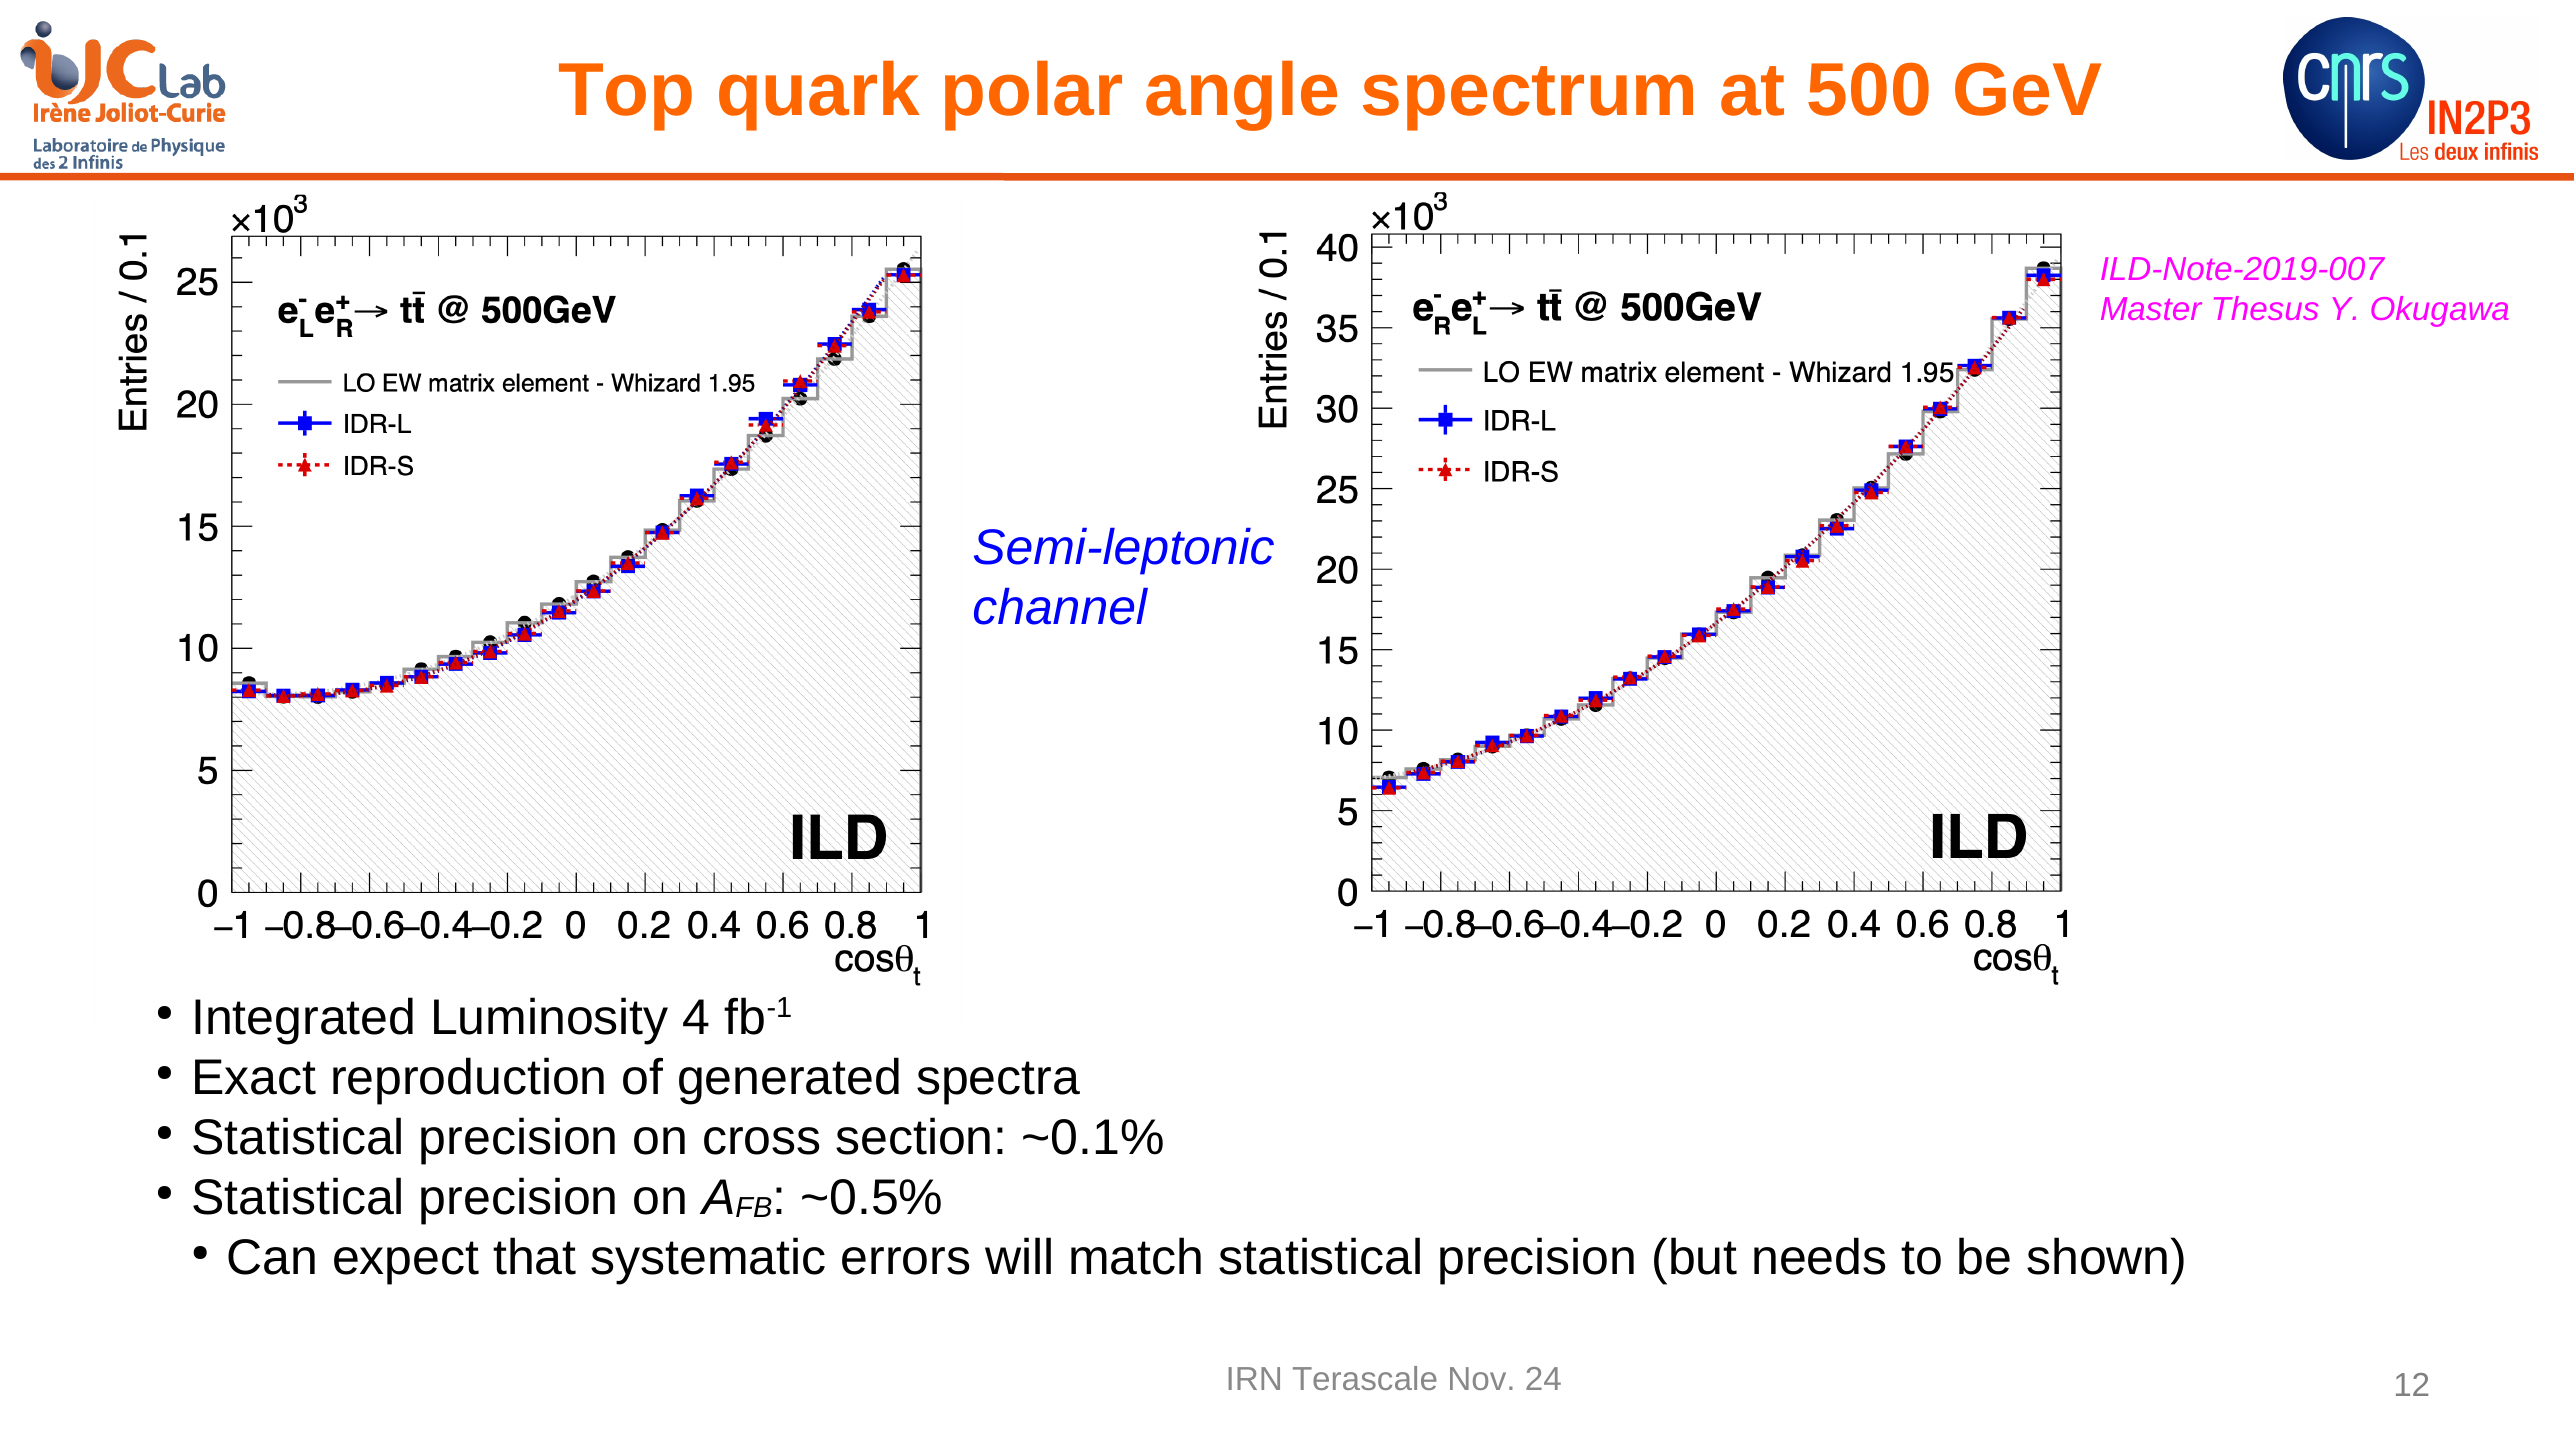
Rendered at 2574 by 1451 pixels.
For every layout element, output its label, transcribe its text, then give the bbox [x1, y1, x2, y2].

picture [2415, 17, 2538, 160]
picture [92, 194, 964, 1025]
picture [4, 6, 241, 184]
title Top quark polar angle spectrum at 500 GeV [226, 9, 2415, 162]
text_box Integrated Luminosity 4 fb-1 Exact reproduction of generated spectra Statistical precision on cross section: ~0.1% Statistical precision on AFB: ~0.5% Can expect that systematic errors will match statistical precision (but needs to be shown) [140, 977, 2205, 1429]
picture [1232, 192, 2104, 977]
text_box ILD-Note-2019-007 Master Thesus Y. Okugawa [2084, 240, 2543, 615]
text_box Semi-leptonic channel [957, 506, 1291, 642]
